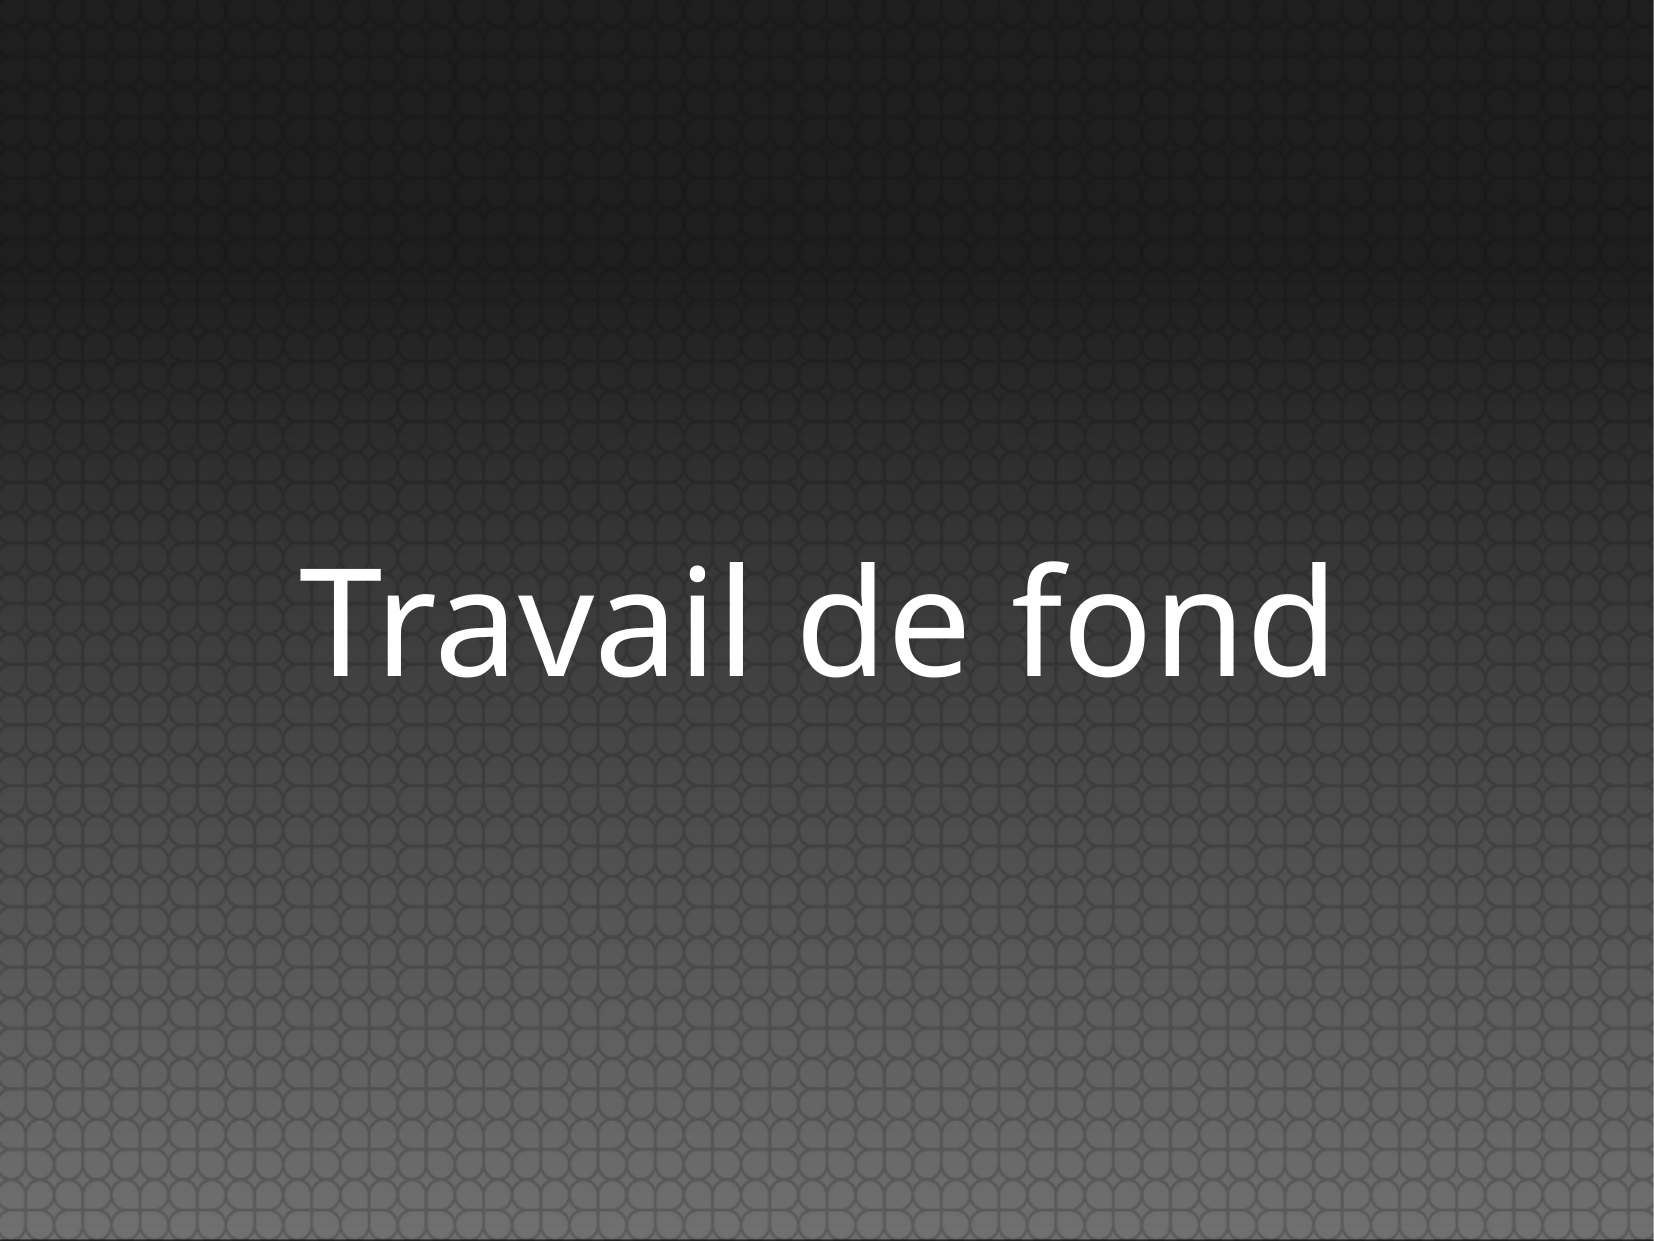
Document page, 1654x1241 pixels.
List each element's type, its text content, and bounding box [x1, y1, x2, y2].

title Travail de fond [75, 451, 1564, 787]
picture [0, 0, 1654, 1241]
